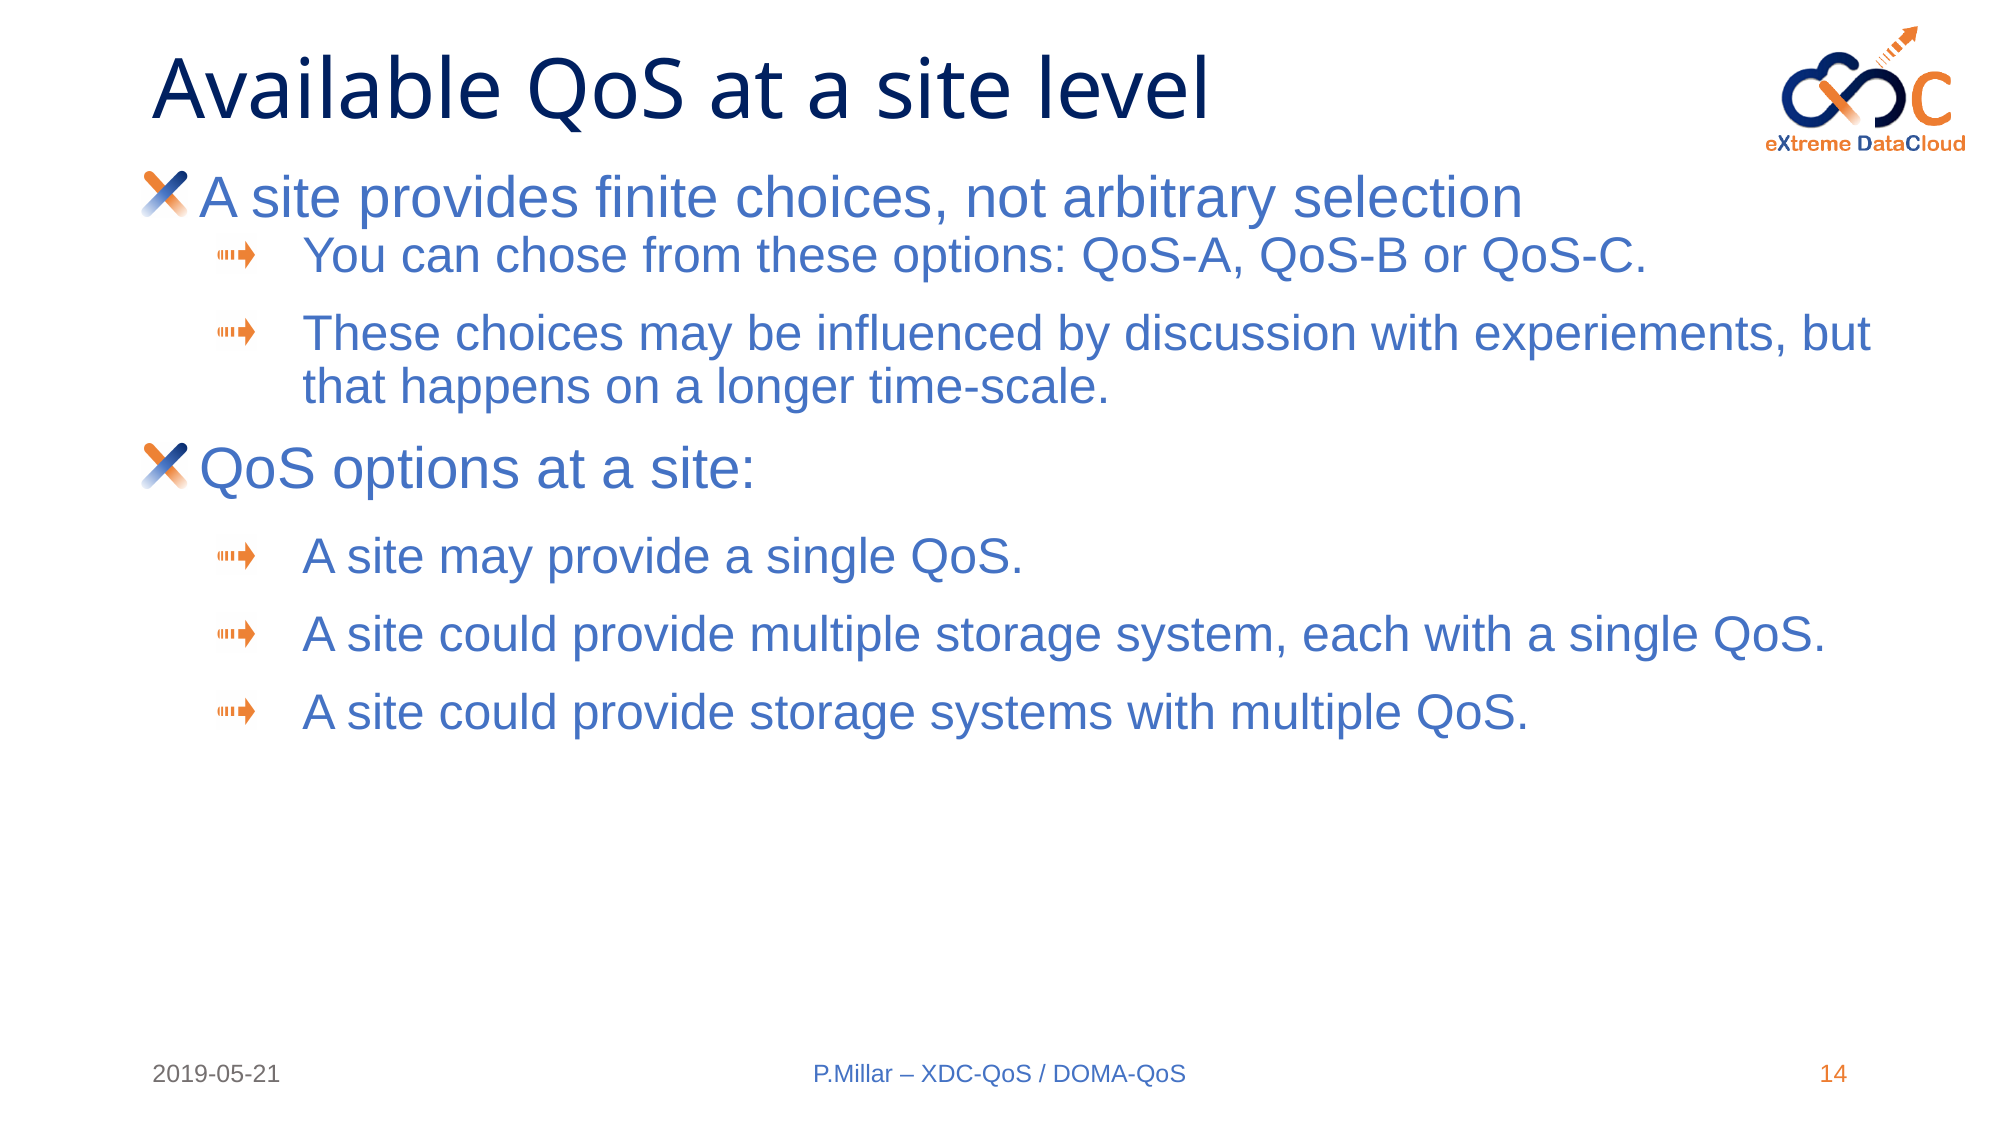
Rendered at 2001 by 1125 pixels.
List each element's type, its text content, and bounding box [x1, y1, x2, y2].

footer P.Millar – XDC-QoS / DOMA-QoS [662, 1042, 1338, 1103]
list A site provides finite choices, not arbitrary selection You can chose from these options: QoS-A, QoS-B or QoS-C. These choices may be influenced by discussion with experiements, but that happens on a longer time-scale. QoS options at a site: A site may provide a single QoS. A site could provide multiple storage system, each with a single QoS. A site could provide storage systems with multiple QoS. [126, 151, 1905, 1017]
slide_number <number> [1412, 1042, 1863, 1103]
slide_number 2019-05-21 [137, 1042, 588, 1103]
title Available QoS at a site level [137, 18, 1777, 151]
picture [1777, 18, 1985, 170]
